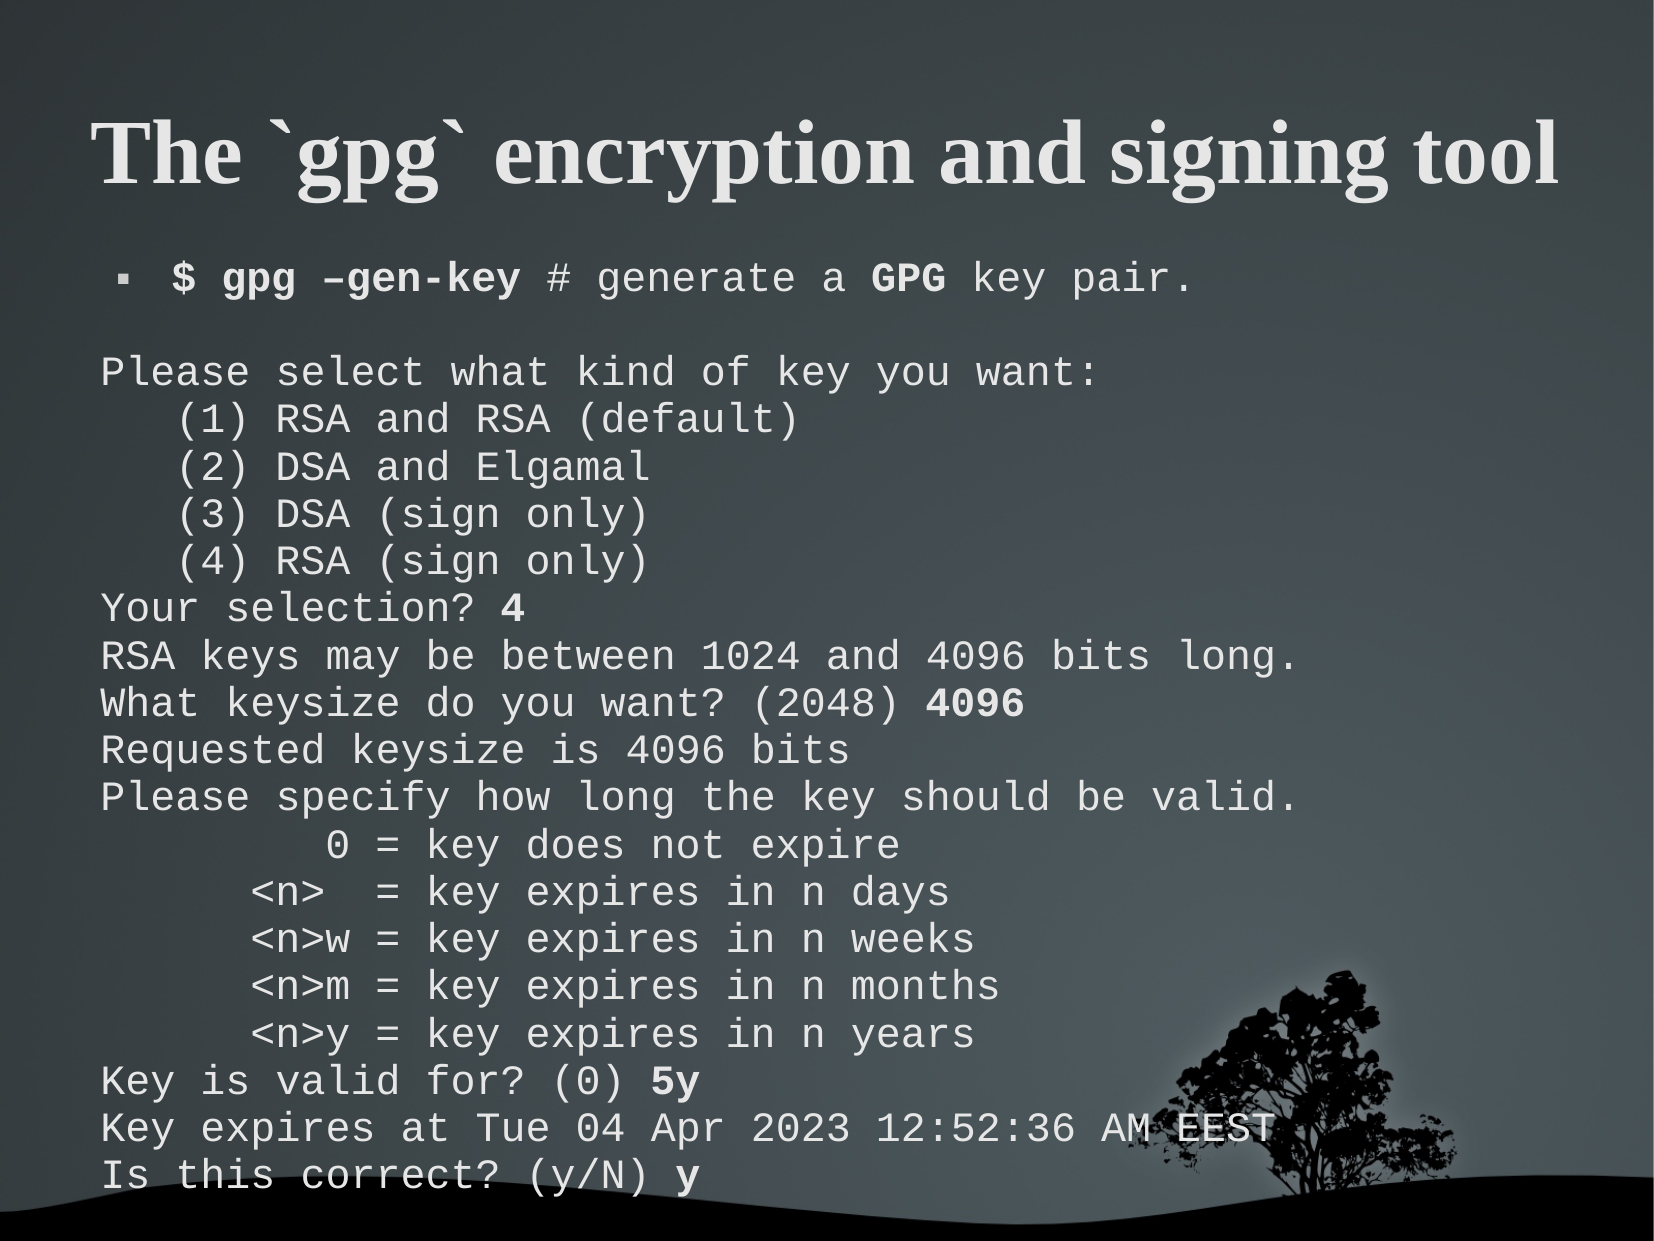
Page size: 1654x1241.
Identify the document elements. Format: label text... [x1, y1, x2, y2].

list $ gpg –gen-key # generate a GPG key pair. Please select what kind of key you want: (1) RSA and RSA (default) (2) DSA and Elgamal (3) DSA (sign only) (4) RSA (sign only) Your selection? 4 RSA keys may be between 1024 and 4096 bits long. What keysize do you want? (2048) 4096 Requested keysize is 4096 bits Please specify how long the key should be valid. 0 = key does not expire <n> = key expires in n days <n>w = key expires in n weeks <n>m = key expires in n months <n>y = key expires in n years Key is valid for? (0) 5y Key expires at Tue 04 Apr 2023 12:52:36 AM EEST Is this correct? (y/N) y [82, 257, 1571, 1216]
title The `gpg` encryption and signing tool [82, 49, 1571, 257]
picture [0, 0, 1654, 1241]
